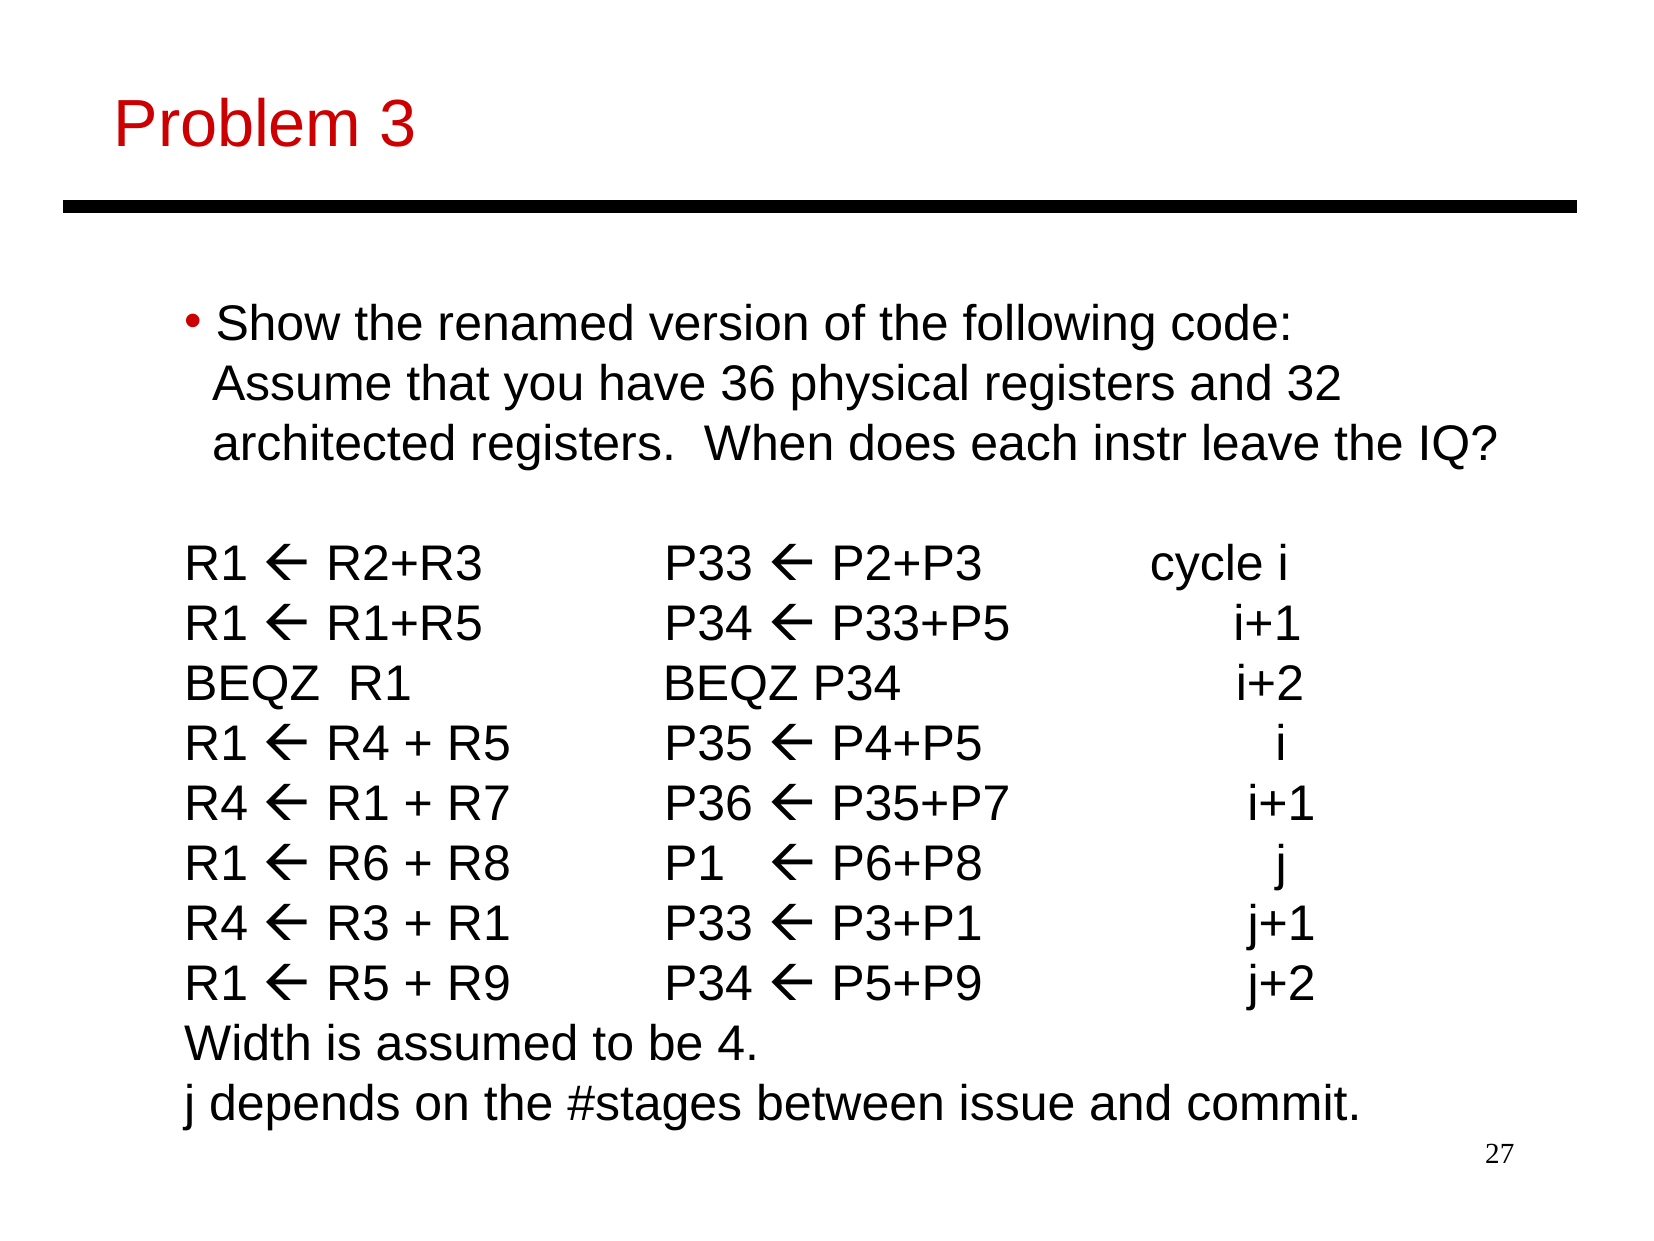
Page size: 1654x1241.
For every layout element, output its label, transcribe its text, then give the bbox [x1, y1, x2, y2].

text_box Show the renamed version of the following code: Assume that you have 36 physical registers and 32 architected registers. When does each instr leave the IQ? R1  R2+R3 P33  P2+P3 cycle i R1  R1+R5 P34  P33+P5 i+1 BEQZ R1 BEQZ P34 i+2 R1  R4 + R5 P35  P4+P5 i R4  R1 + R7 P36  P35+P7 i+1 R1  R6 + R8 P1  P6+P8 j R4  R3 + R1 P33  P3+P1 j+1 R1  R5 + R9 P34  P5+P9 j+2 Width is assumed to be 4. j depends on the #stages between issue and commit. [169, 282, 1515, 1139]
text_box Problem 3 [98, 71, 432, 168]
text_box <number> [1184, 1129, 1530, 1213]
